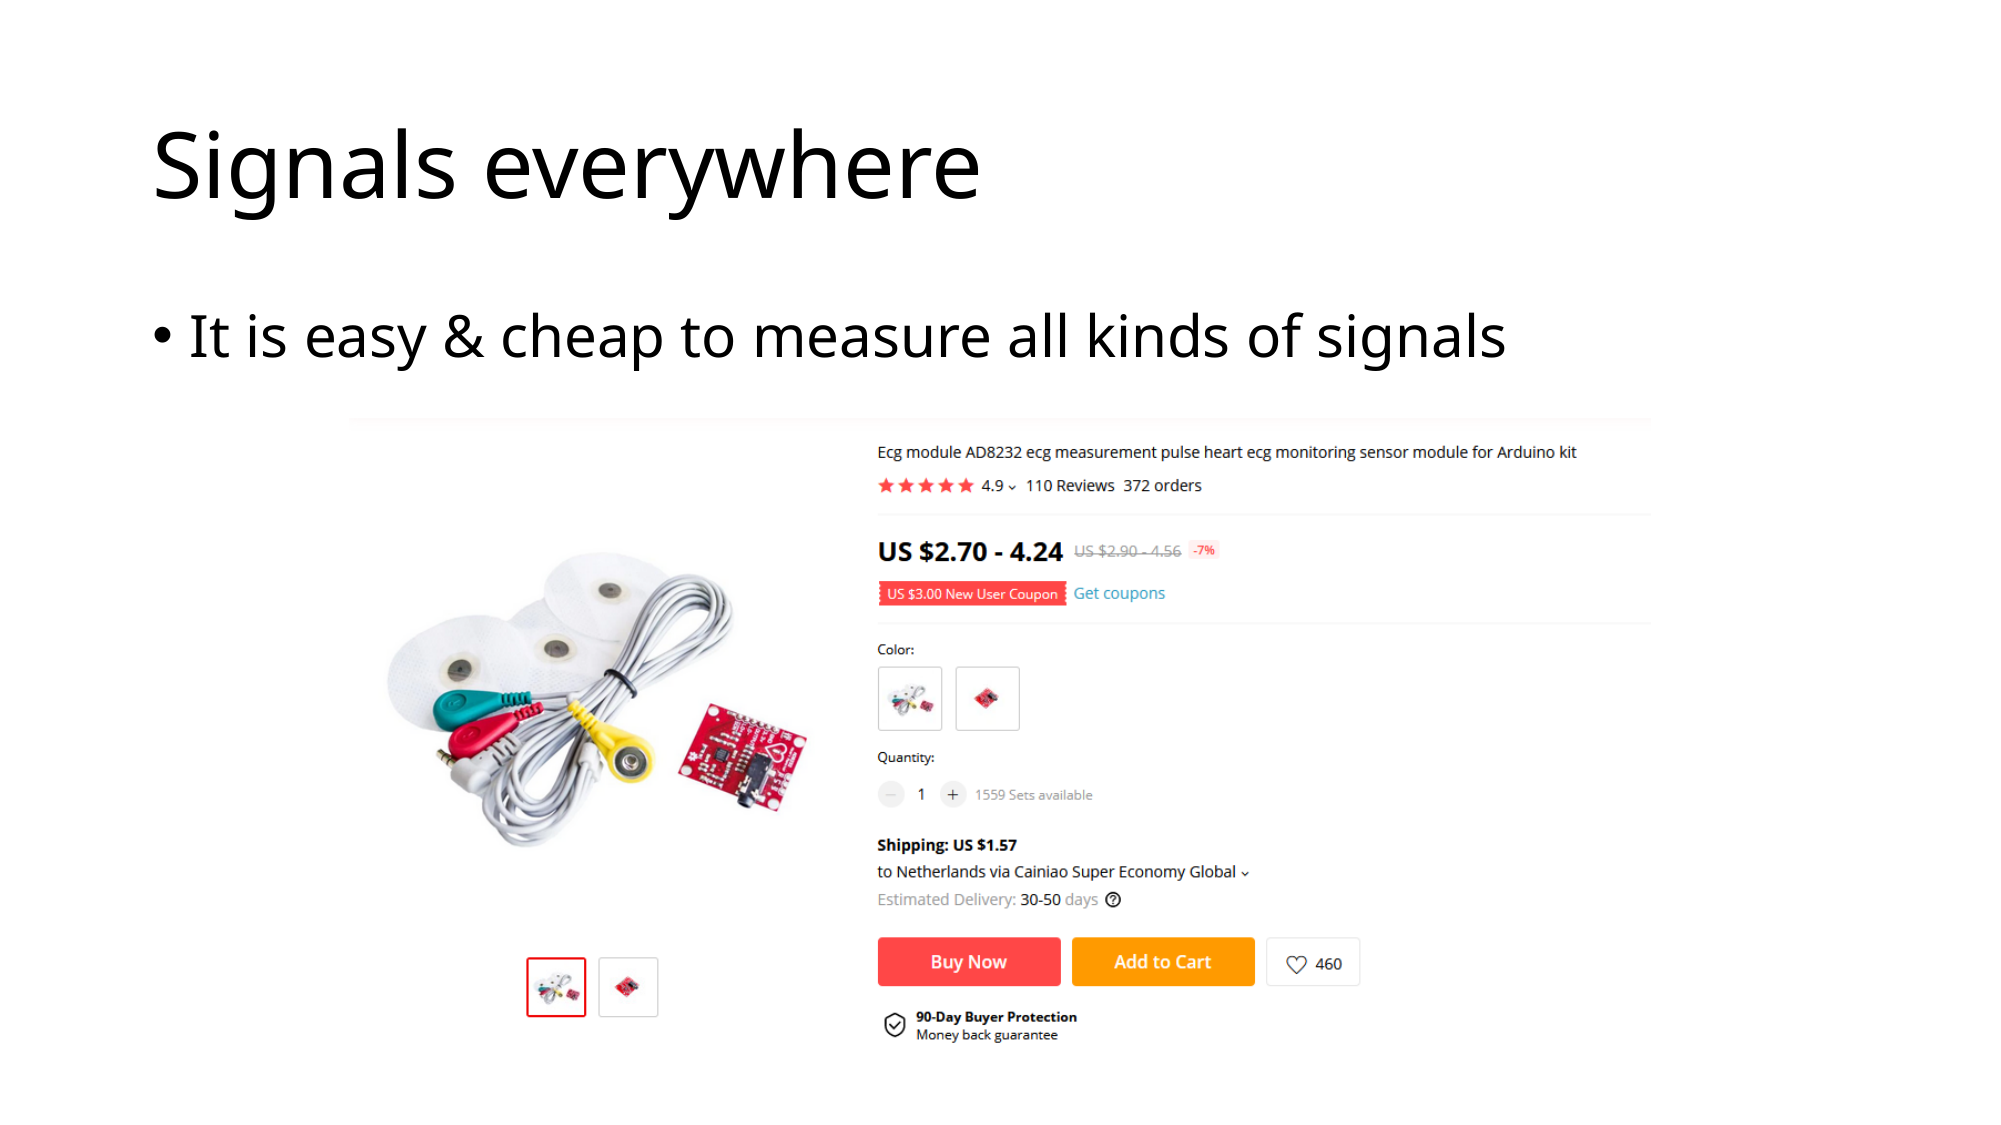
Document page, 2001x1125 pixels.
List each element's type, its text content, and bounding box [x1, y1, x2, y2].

picture [349, 418, 1651, 1065]
title Signals everywhere [137, 59, 1863, 278]
list It is easy & cheap to measure all kinds of signals [137, 299, 1863, 1014]
